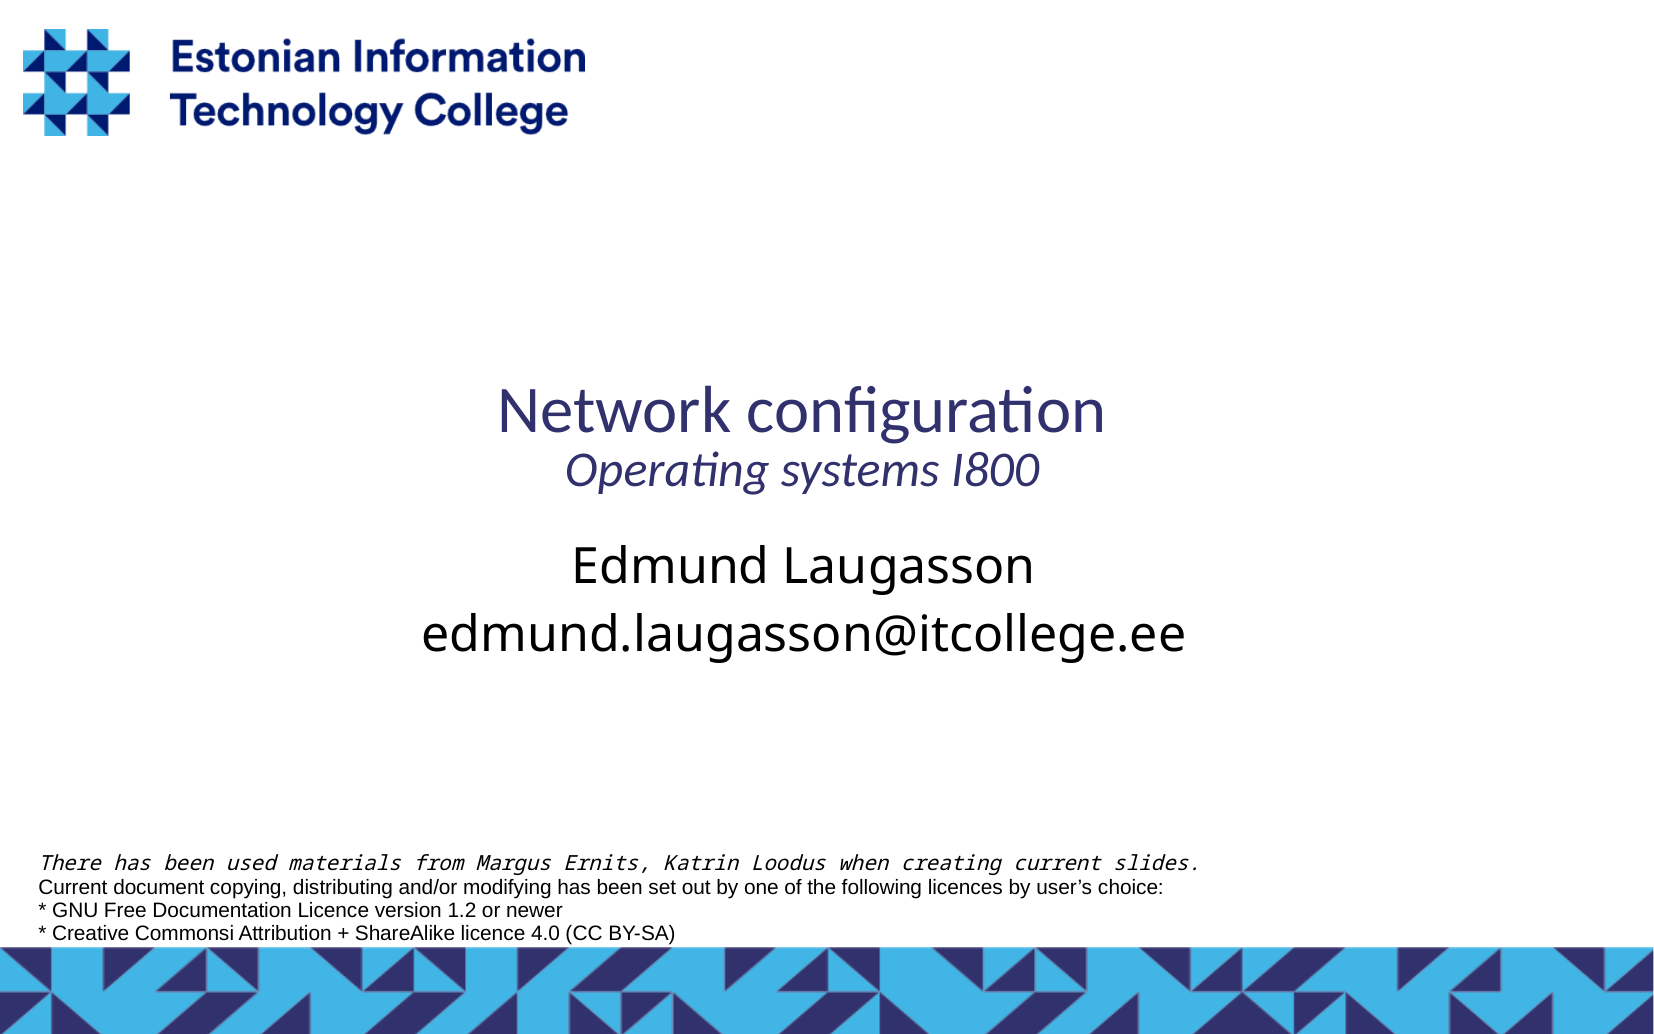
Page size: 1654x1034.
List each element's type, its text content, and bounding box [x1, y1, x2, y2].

text_box There has been used materials from Margus Ernits, Katrin Loodus when creating current slides. [23, 840, 1229, 880]
picture [23, 29, 585, 136]
subtitle Edmund Laugasson edmund.laugasson@itcollege.ee [236, 532, 1372, 665]
text_box Current document copying, distributing and/or modifying has been set out by one of the following licences by user’s choice: * GNU Free Documentation Licence version 1.2 or newer * Creative Commonsi Attribution + ShareAlike licence 4.0 (CC BY-SA) [23, 868, 1642, 954]
title Network configuration Operating systems I800 [234, 346, 1371, 535]
